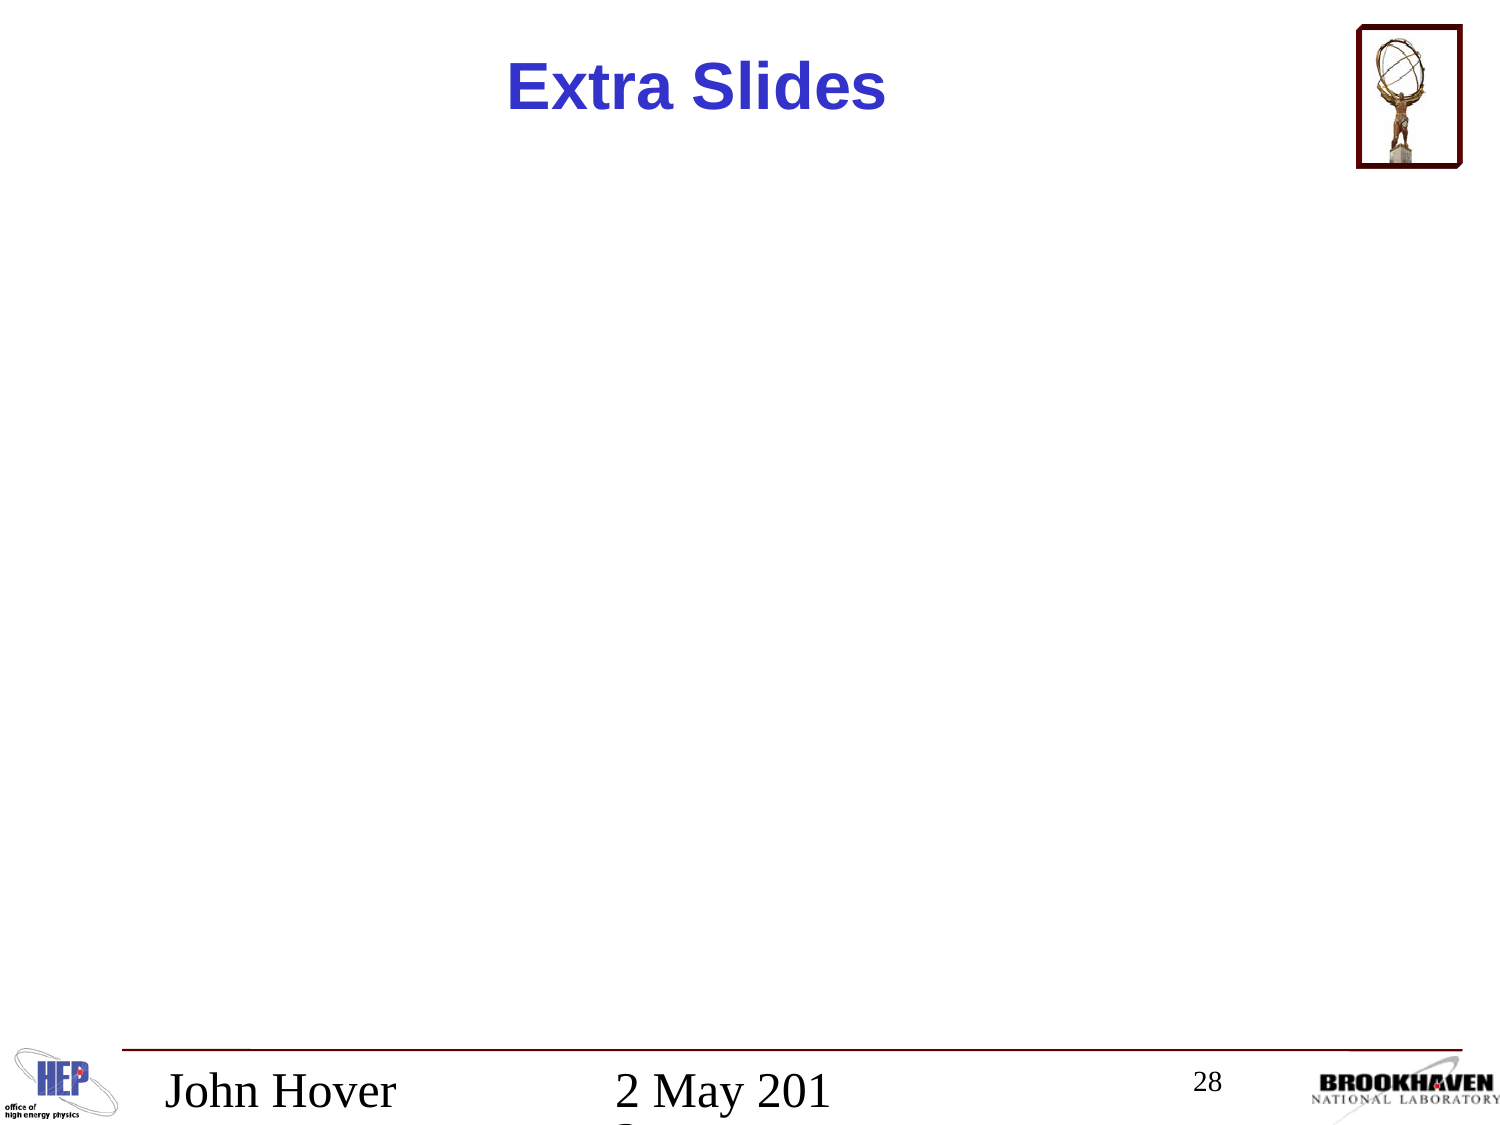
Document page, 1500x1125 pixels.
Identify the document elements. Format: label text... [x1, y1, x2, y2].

picture [1312, 1056, 1500, 1125]
picture [1374, 37, 1426, 163]
picture [0, 1043, 122, 1125]
title Extra Slides [50, 24, 1346, 158]
